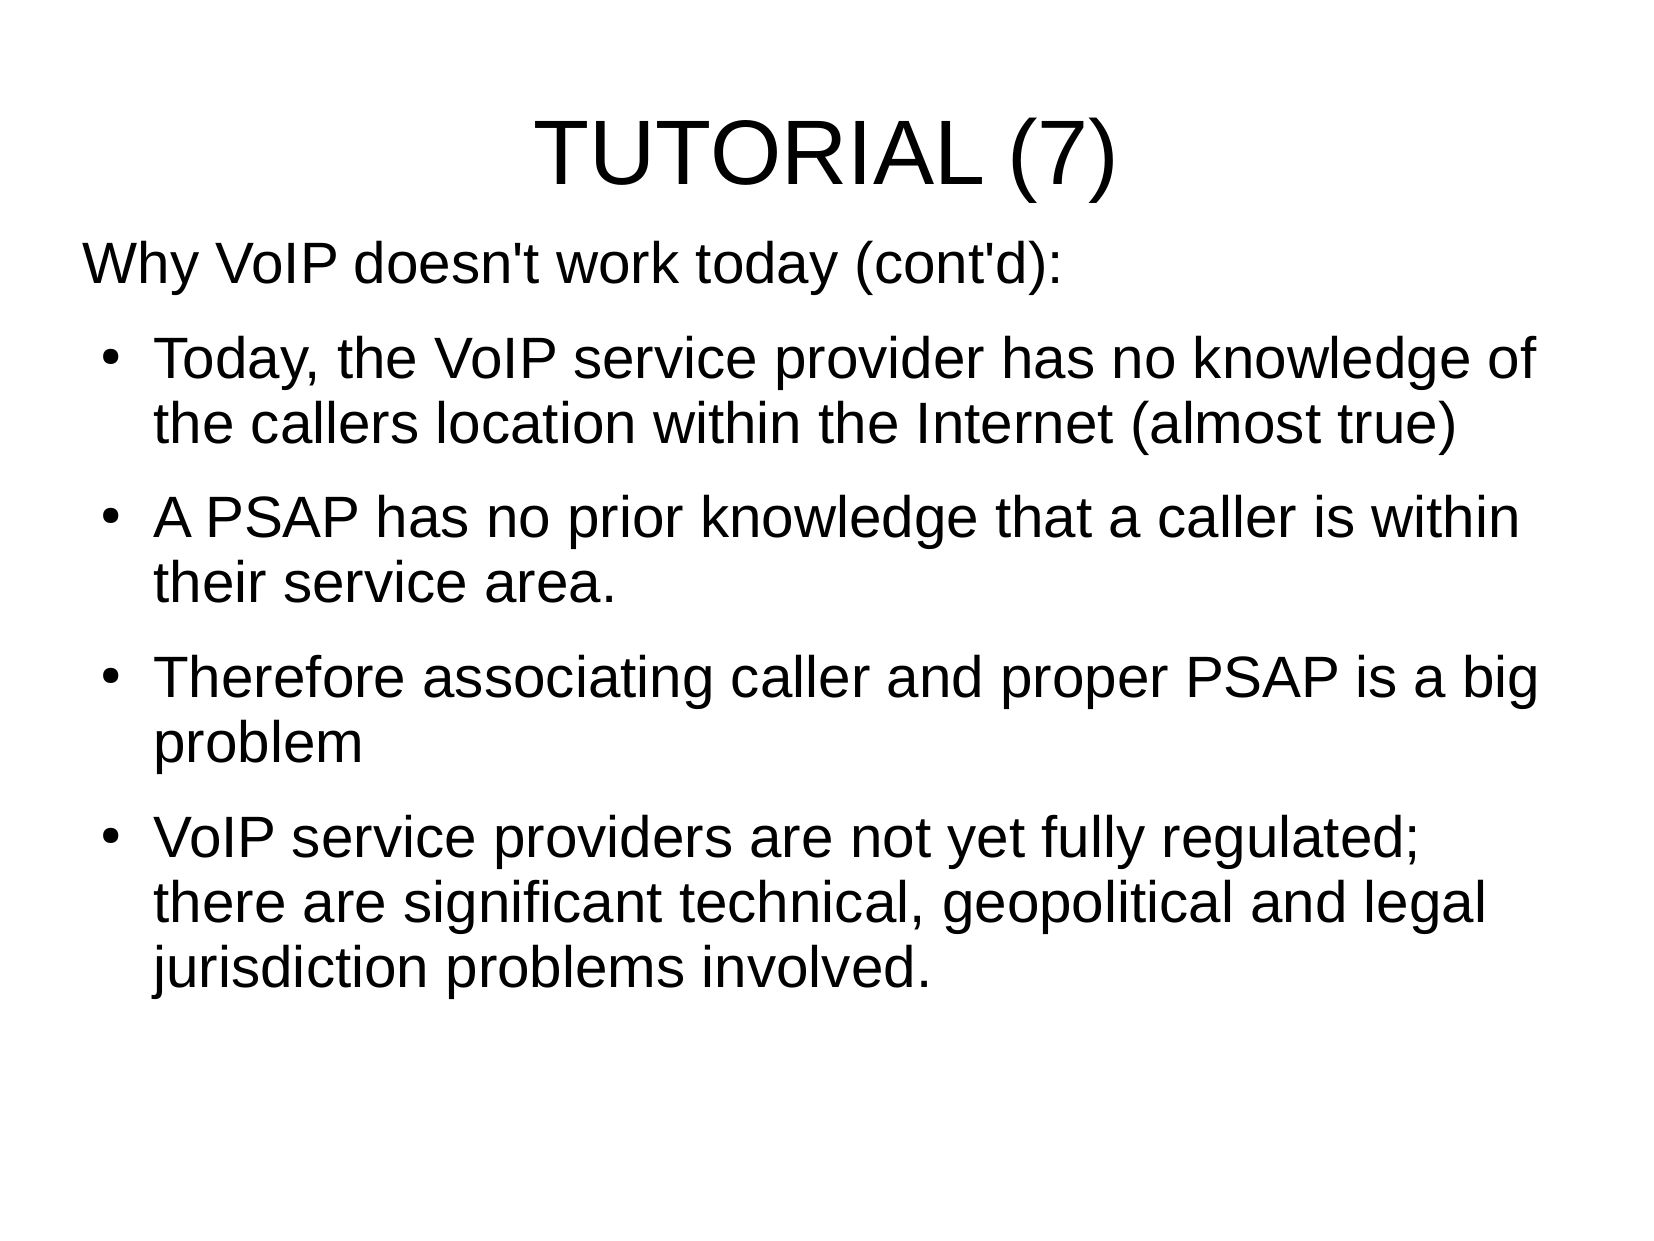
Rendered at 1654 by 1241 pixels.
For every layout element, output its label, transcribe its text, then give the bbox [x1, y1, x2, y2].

list Why VoIP doesn't work today (cont'd): Today, the VoIP service provider has no knowledge of the callers location within the Internet (almost true) A PSAP has no prior knowledge that a caller is within their service area. Therefore associating caller and proper PSAP is a big problem VoIP service providers are not yet fully regulated; there are significant technical, geopolitical and legal jurisdiction problems involved. [82, 231, 1571, 1035]
title TUTORIAL (7) [82, 56, 1571, 231]
